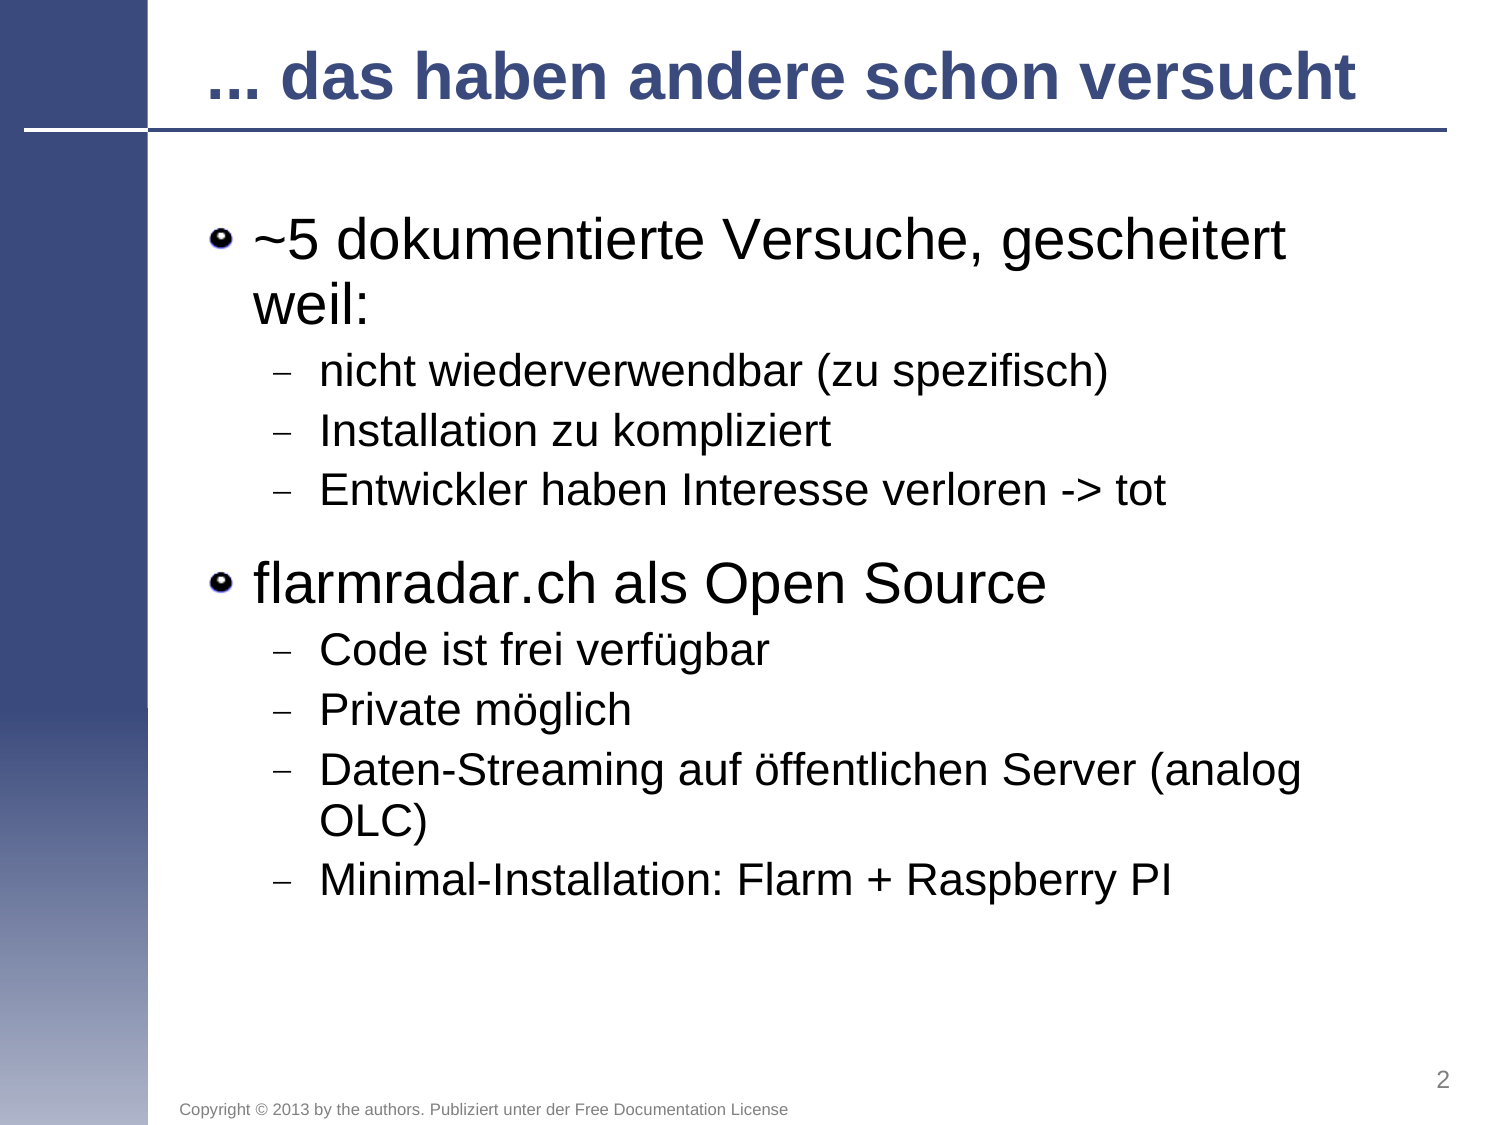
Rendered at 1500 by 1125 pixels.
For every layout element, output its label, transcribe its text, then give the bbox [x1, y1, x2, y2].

list ~5 dokumentierte Versuche, gescheitert weil: nicht wiederverwendbar (zu spezifisch) Installation zu kompliziert Entwickler haben Interesse verloren -> tot flarmradar.ch als Open Source Code ist frei verfügbar Private möglich Daten-Streaming auf öffentlichen Server (analog OLC) Minimal-Installation: Flarm + Raspberry PI [206, 206, 1388, 989]
title ... das haben andere schon versucht [206, 29, 1388, 119]
